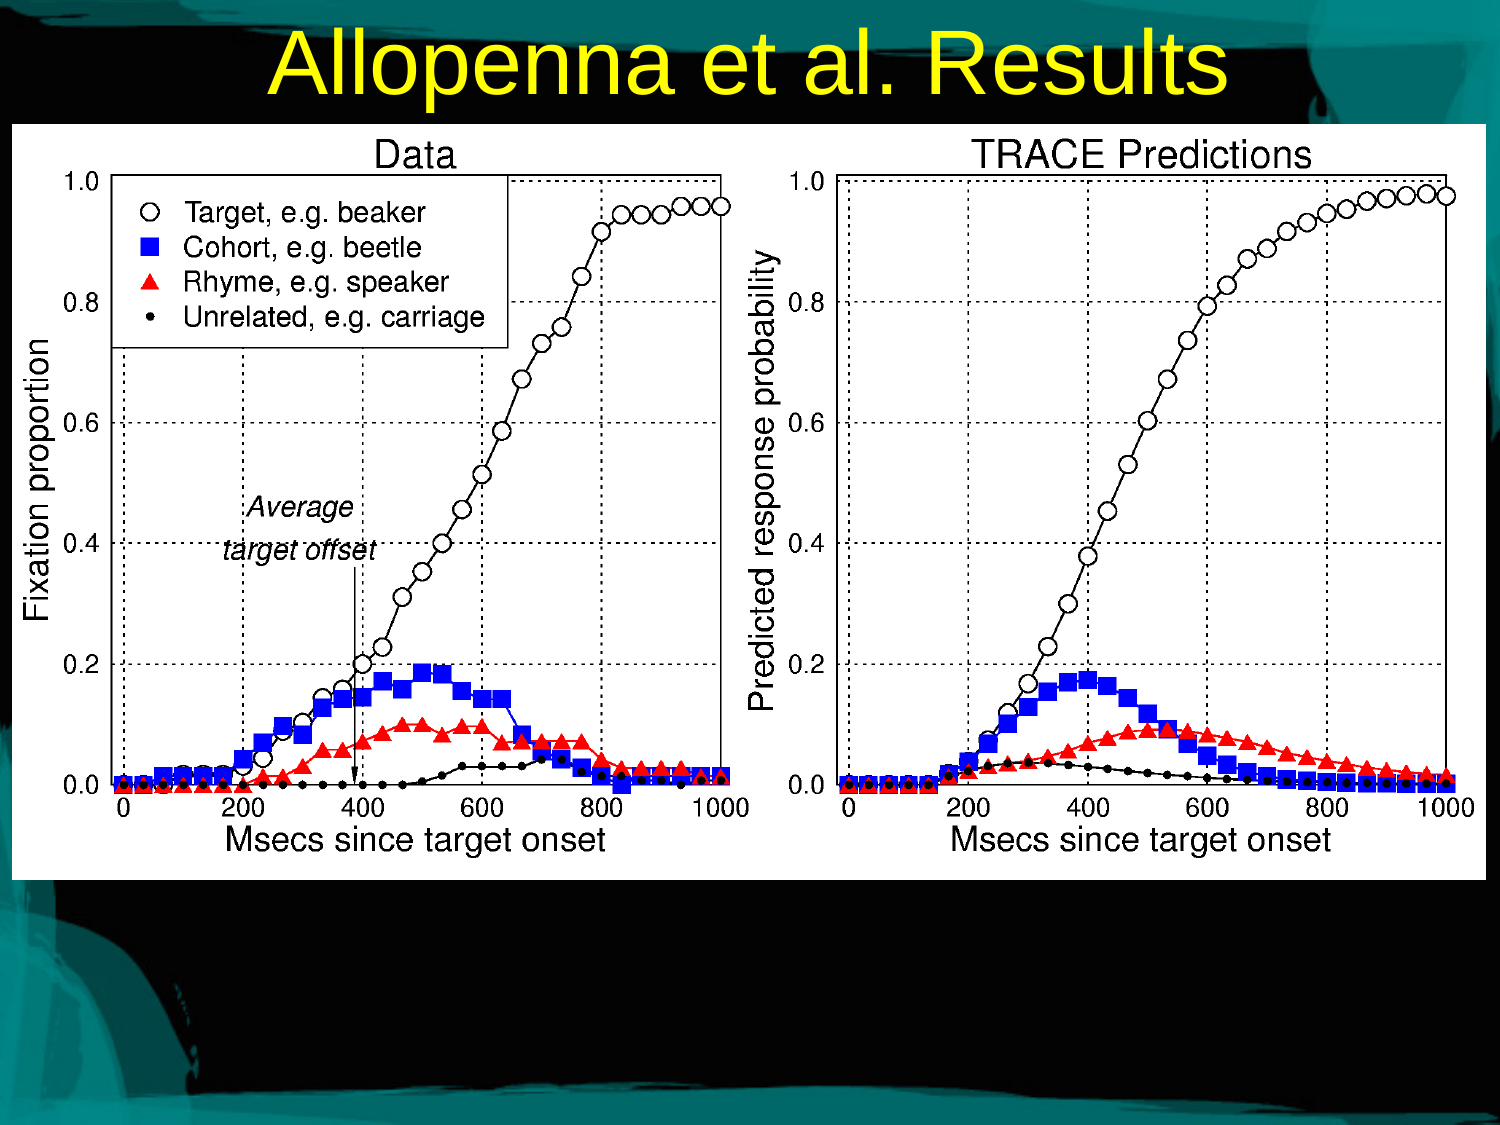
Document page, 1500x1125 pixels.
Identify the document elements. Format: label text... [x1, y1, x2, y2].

picture [0, 0, 1500, 1125]
text_box Allopenna et al. Results [112, 0, 1388, 124]
